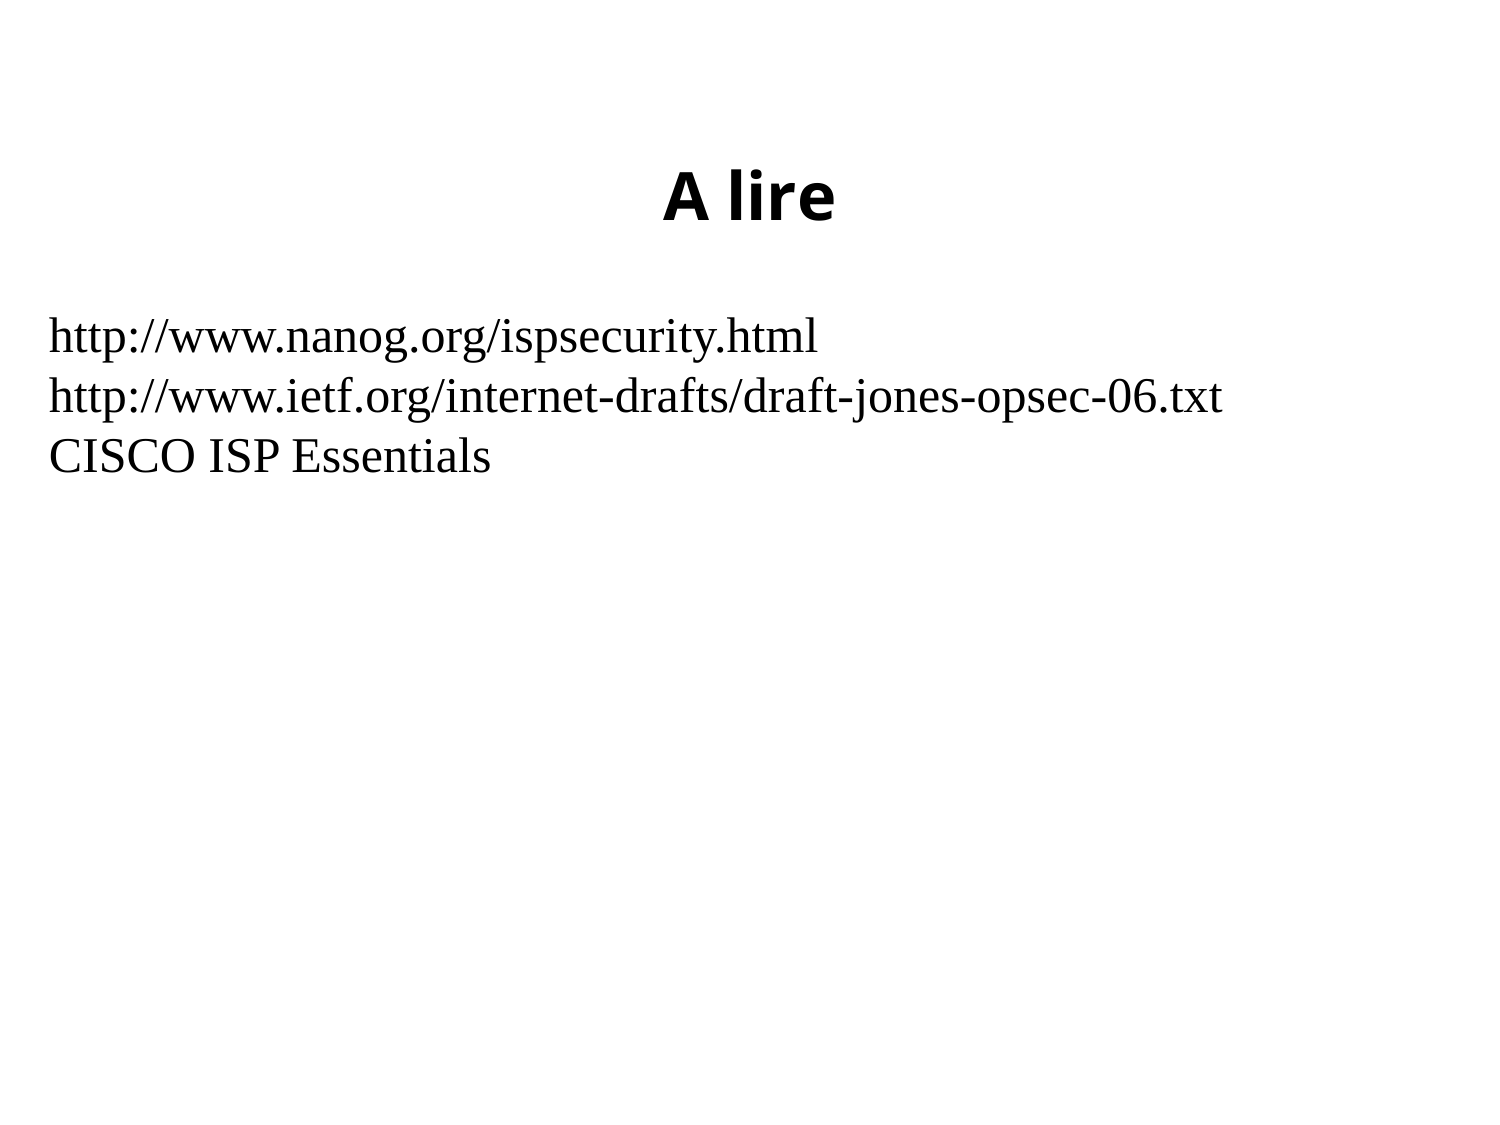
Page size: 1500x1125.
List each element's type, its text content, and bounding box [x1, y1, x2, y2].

title A lire [112, 99, 1388, 288]
text_box http://www.nanog.org/ispsecurity.html http://www.ietf.org/internet-drafts/draft-jones-opsec-06.txt CISCO ISP Essentials [48, 302, 1470, 783]
